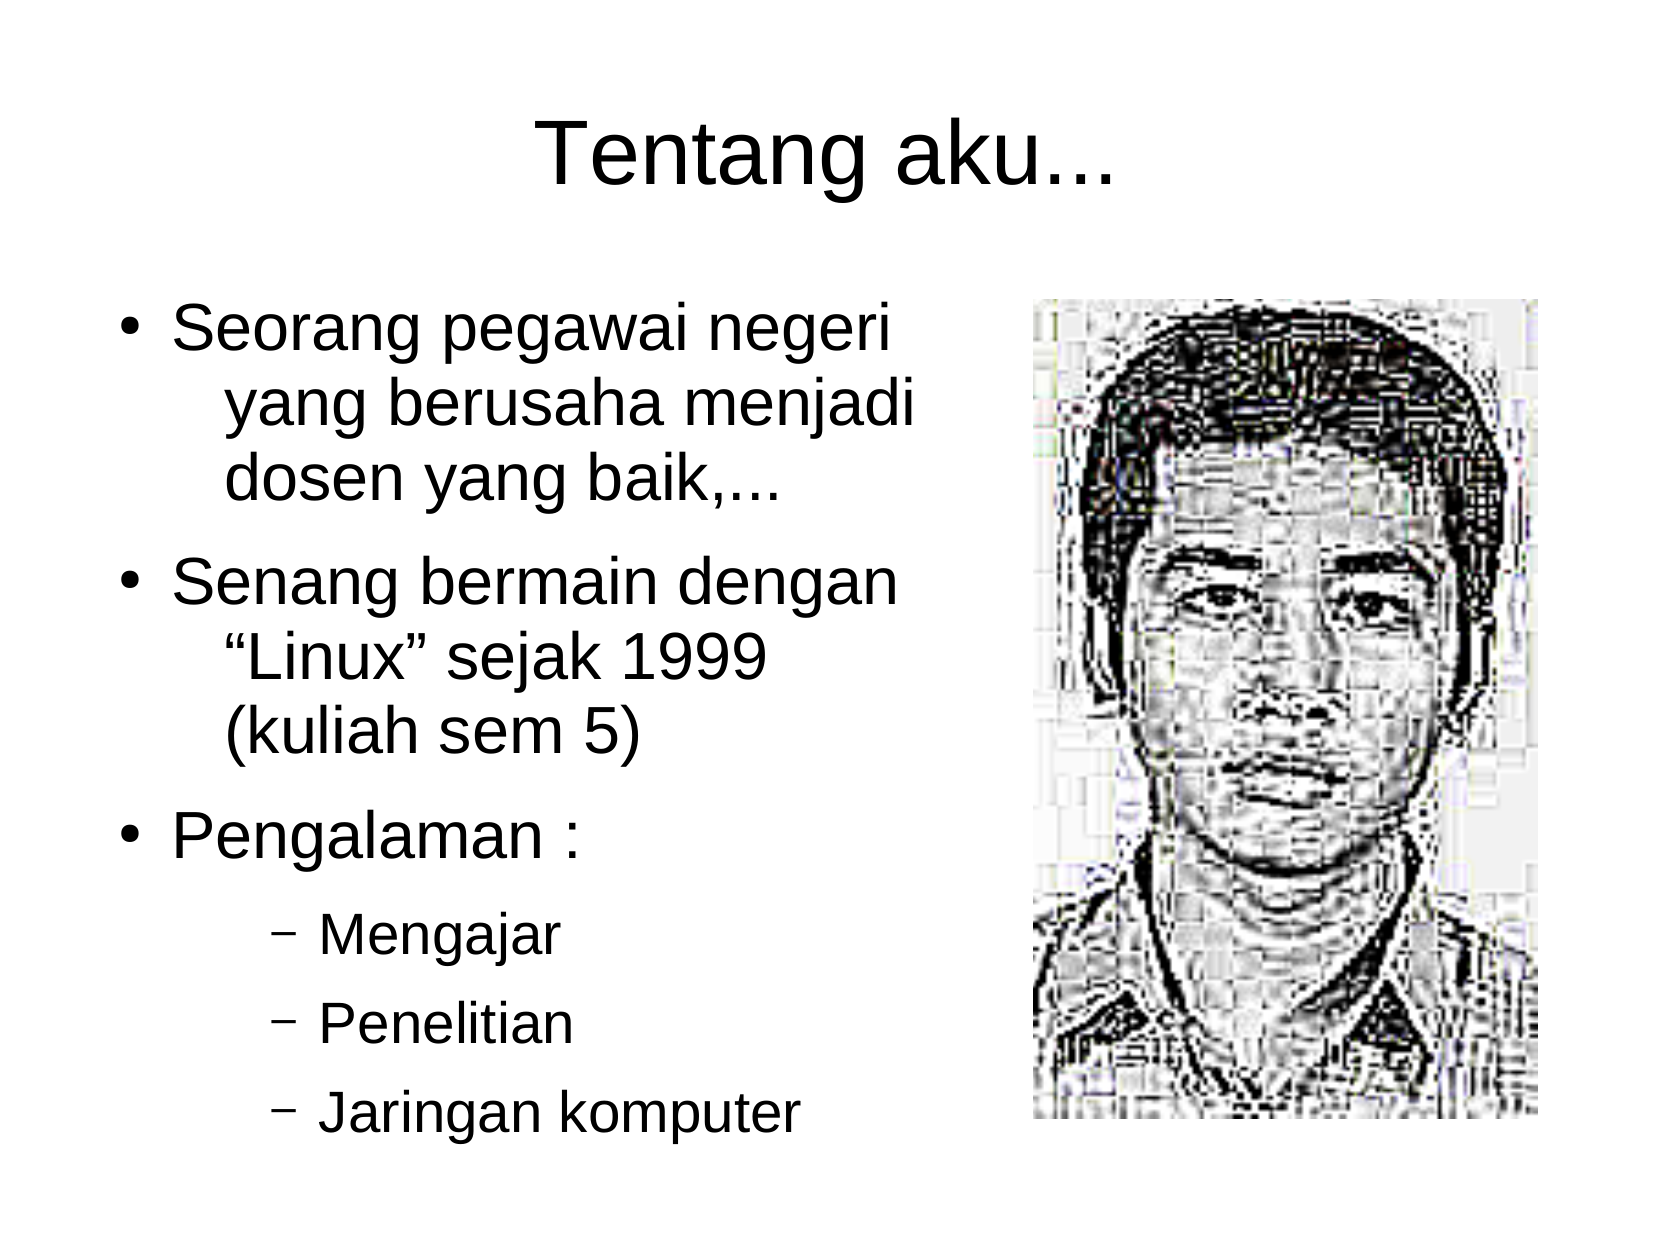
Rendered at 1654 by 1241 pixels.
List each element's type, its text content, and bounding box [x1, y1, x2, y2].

list Seorang pegawai negeri yang berusaha menjadi dosen yang baik,... Senang bermain dengan “Linux” sejak 1999 (kuliah sem 5) Pengalaman : Mengajar Penelitian Jaringan komputer [82, 290, 976, 1142]
picture [1033, 299, 1538, 1119]
title Tentang aku... [82, 49, 1571, 257]
